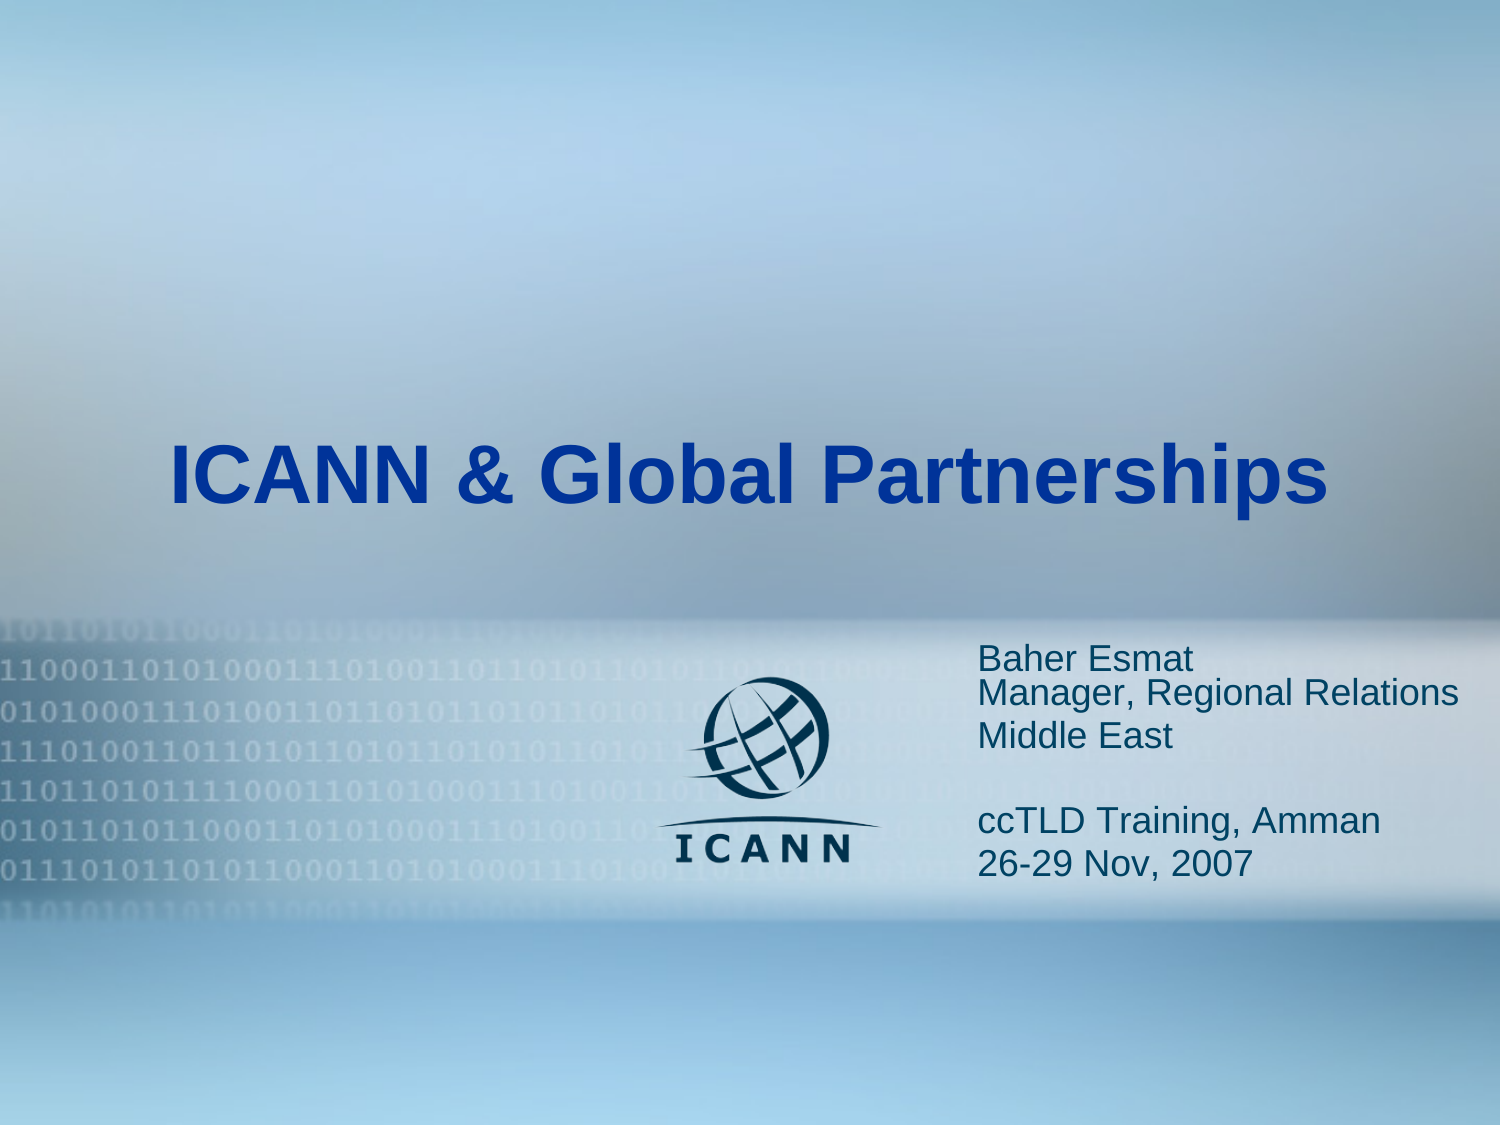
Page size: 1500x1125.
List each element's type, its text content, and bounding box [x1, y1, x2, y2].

title ICANN & Global Partnerships [99, 362, 1401, 588]
subtitle Baher Esmat Manager, Regional Relations Middle East ccTLD Training, Amman 26-29 Nov, 2007 [962, 637, 1500, 926]
picture [0, 0, 1500, 1125]
